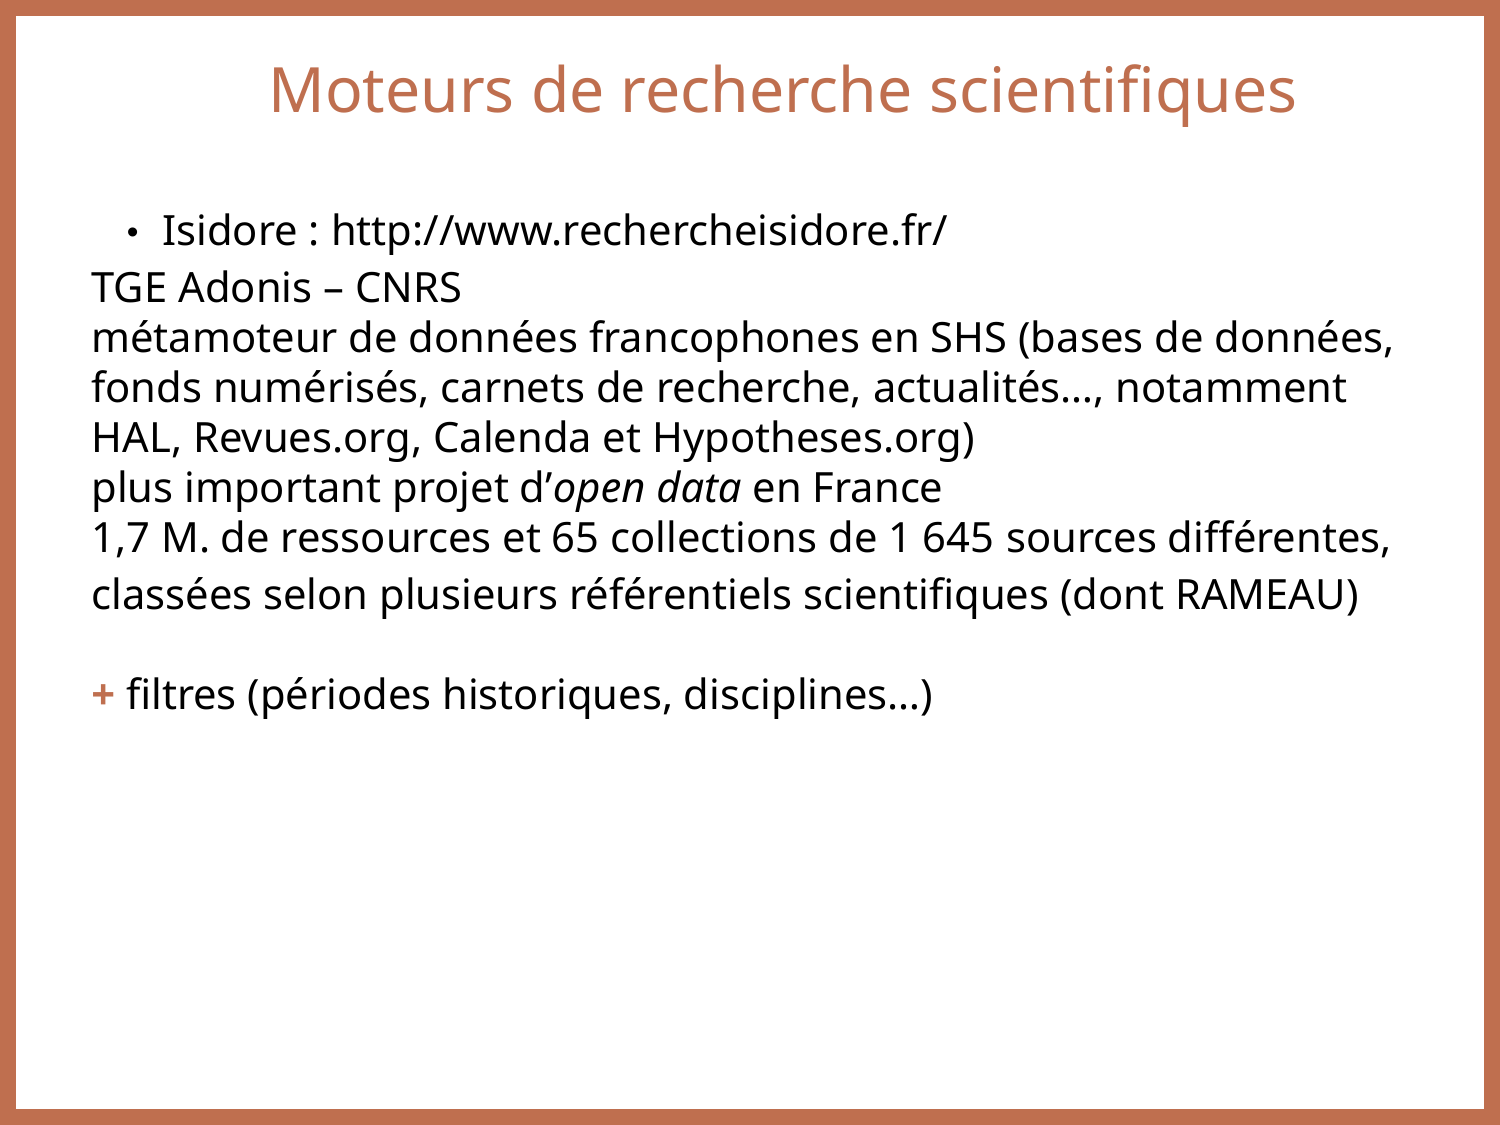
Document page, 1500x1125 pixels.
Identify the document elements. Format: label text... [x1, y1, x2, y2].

text_box Moteurs de recherche scientifiques [108, 42, 1459, 161]
text_box Isidore : http://www.rechercheisidore.fr/ TGE Adonis – CNRS métamoteur de données francophones en SHS (bases de données, fonds numérisés, carnets de recherche, actualités…, notamment HAL, Revues.org, Calenda et Hypotheses.org) plus important projet d’open data en France 1,7 M. de ressources et 65 collections de 1 645 sources différentes, classées selon plusieurs référentiels scientifiques (dont RAMEAU) + filtres (périodes historiques, disciplines…) [76, 196, 1424, 1059]
text_box [0, 0, 1500, 1125]
